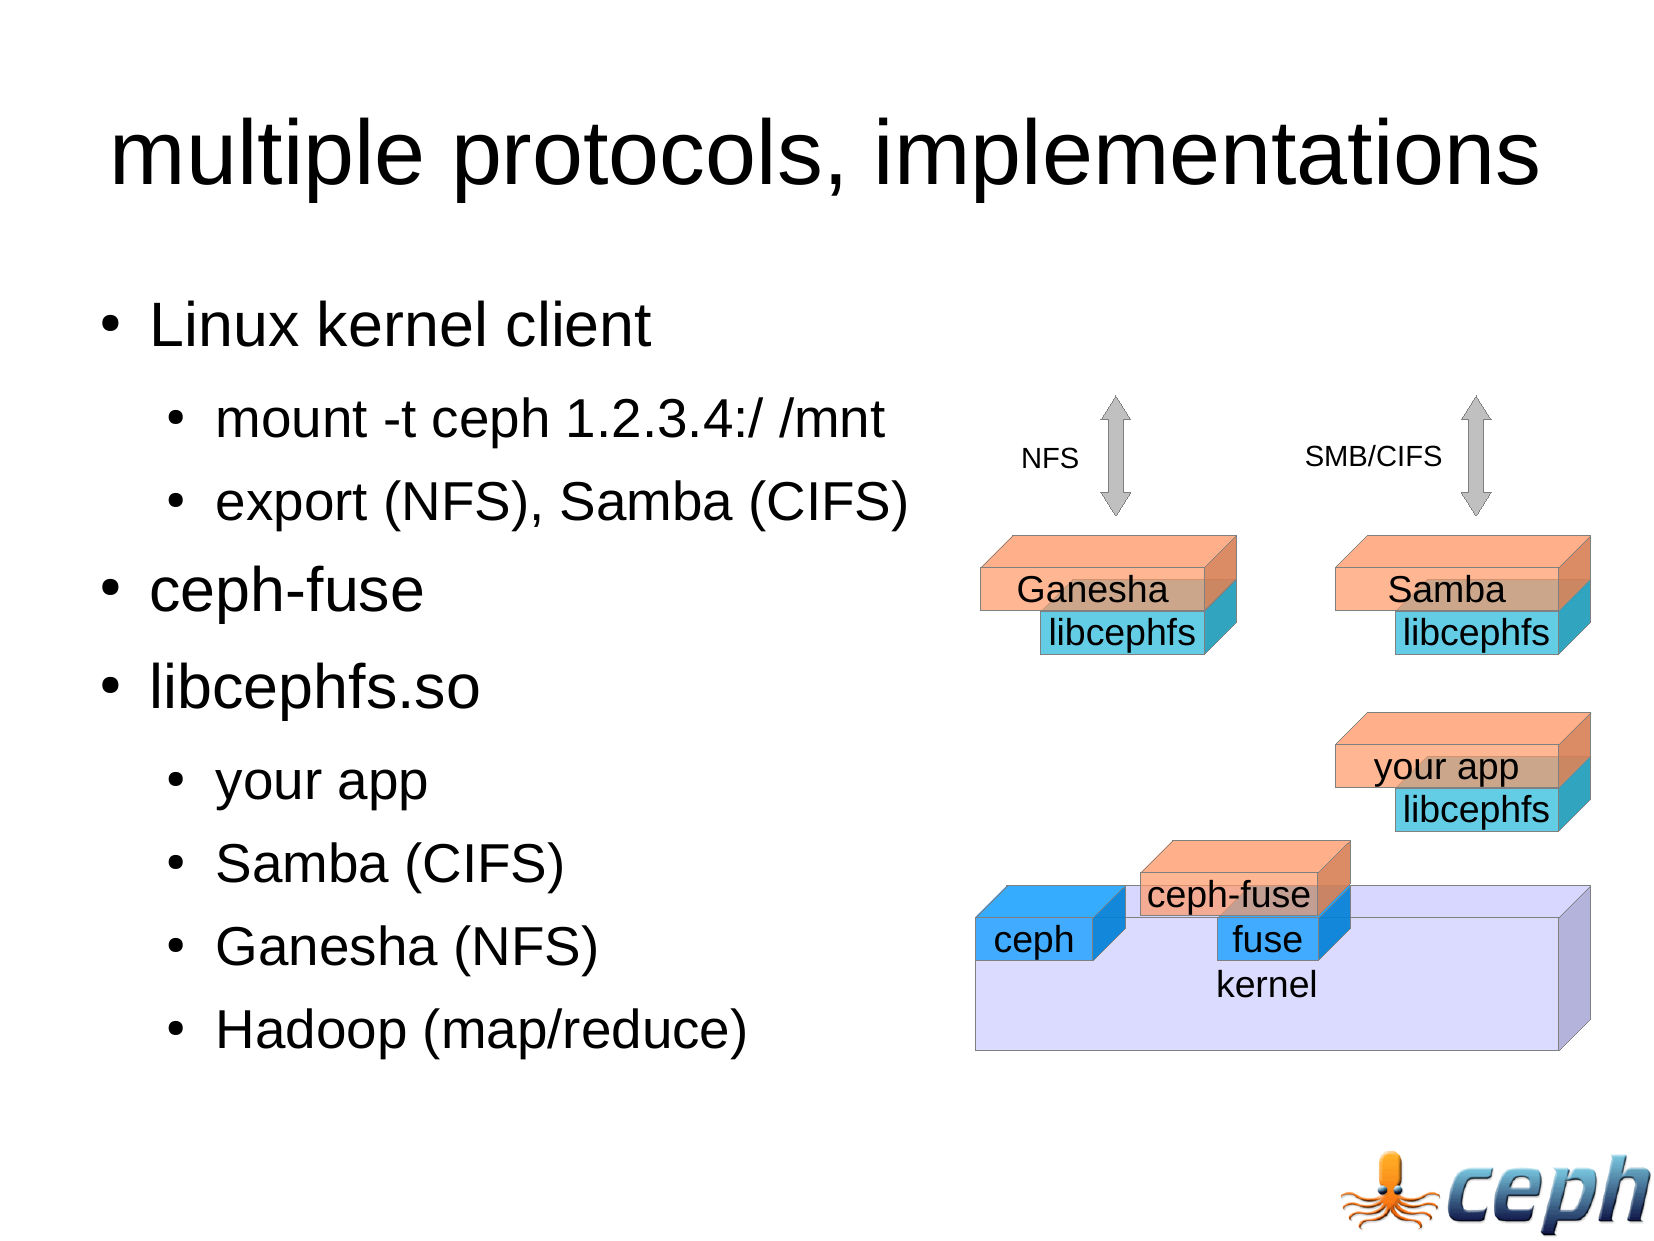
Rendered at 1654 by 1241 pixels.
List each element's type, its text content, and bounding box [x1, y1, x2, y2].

text_box Ganesha [980, 568, 1204, 611]
text_box Samba [1335, 568, 1558, 611]
text_box libcephfs [1395, 789, 1558, 832]
title multiple protocols, implementations [82, 49, 1571, 257]
picture [1335, 1151, 1651, 1239]
text_box ceph-fuse [1140, 873, 1317, 916]
text_box libcephfs [1395, 612, 1558, 655]
text_box SMB/CIFS [1290, 432, 1458, 481]
text_box libcephfs [1040, 612, 1204, 655]
text_box [1461, 395, 1492, 516]
text_box NFS [1006, 435, 1095, 483]
text_box [1100, 395, 1131, 516]
list Linux kernel client mount -t ceph 1.2.3.4:/ /mnt export (NFS), Samba (CIFS) ceph-fuse libcephfs.so your app Samba (CIFS) Ganesha (NFS) Hadoop (map/reduce) [82, 290, 916, 1109]
text_box kernel [975, 918, 1558, 1051]
text_box ceph [975, 918, 1092, 961]
text_box fuse [1217, 918, 1318, 961]
text_box your app [1335, 745, 1558, 788]
